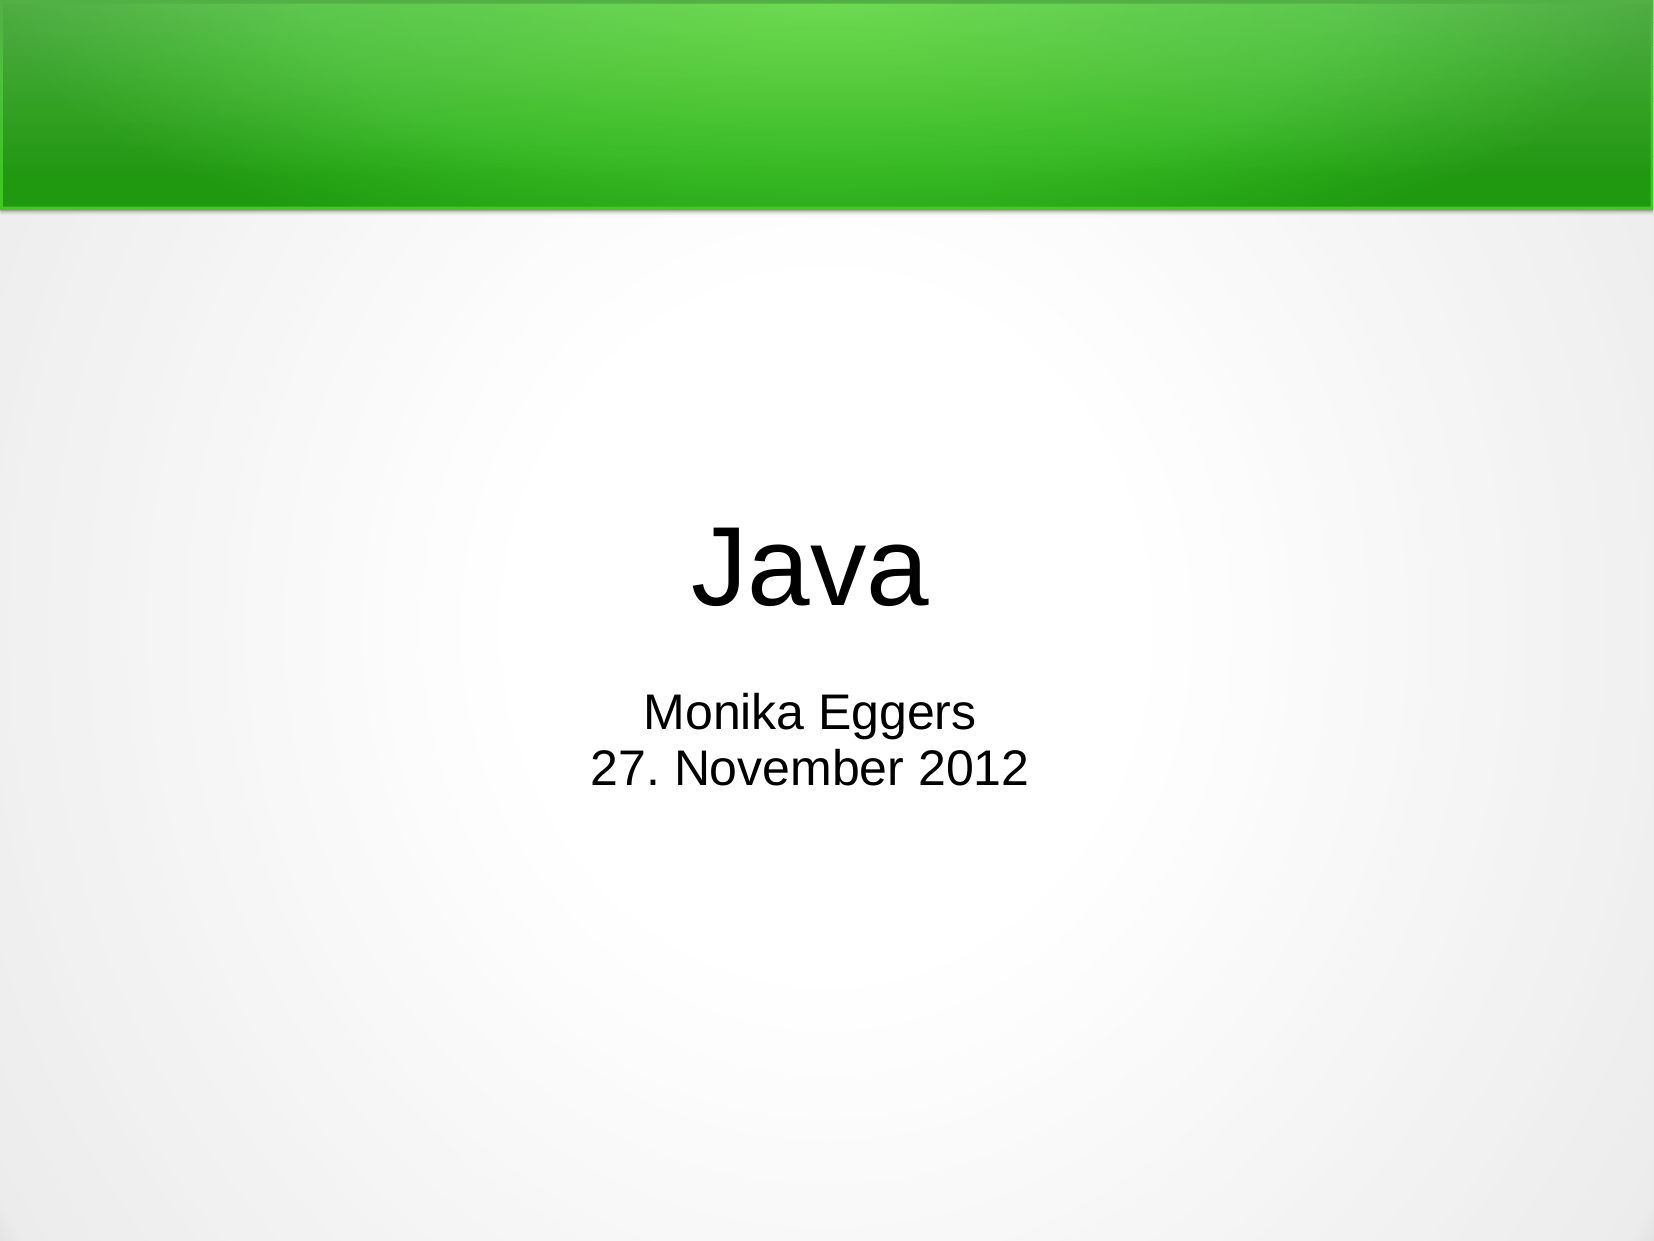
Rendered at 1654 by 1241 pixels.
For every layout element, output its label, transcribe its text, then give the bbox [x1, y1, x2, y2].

subtitle Java Monika Eggers 27. November 2012 [82, 290, 1538, 1010]
